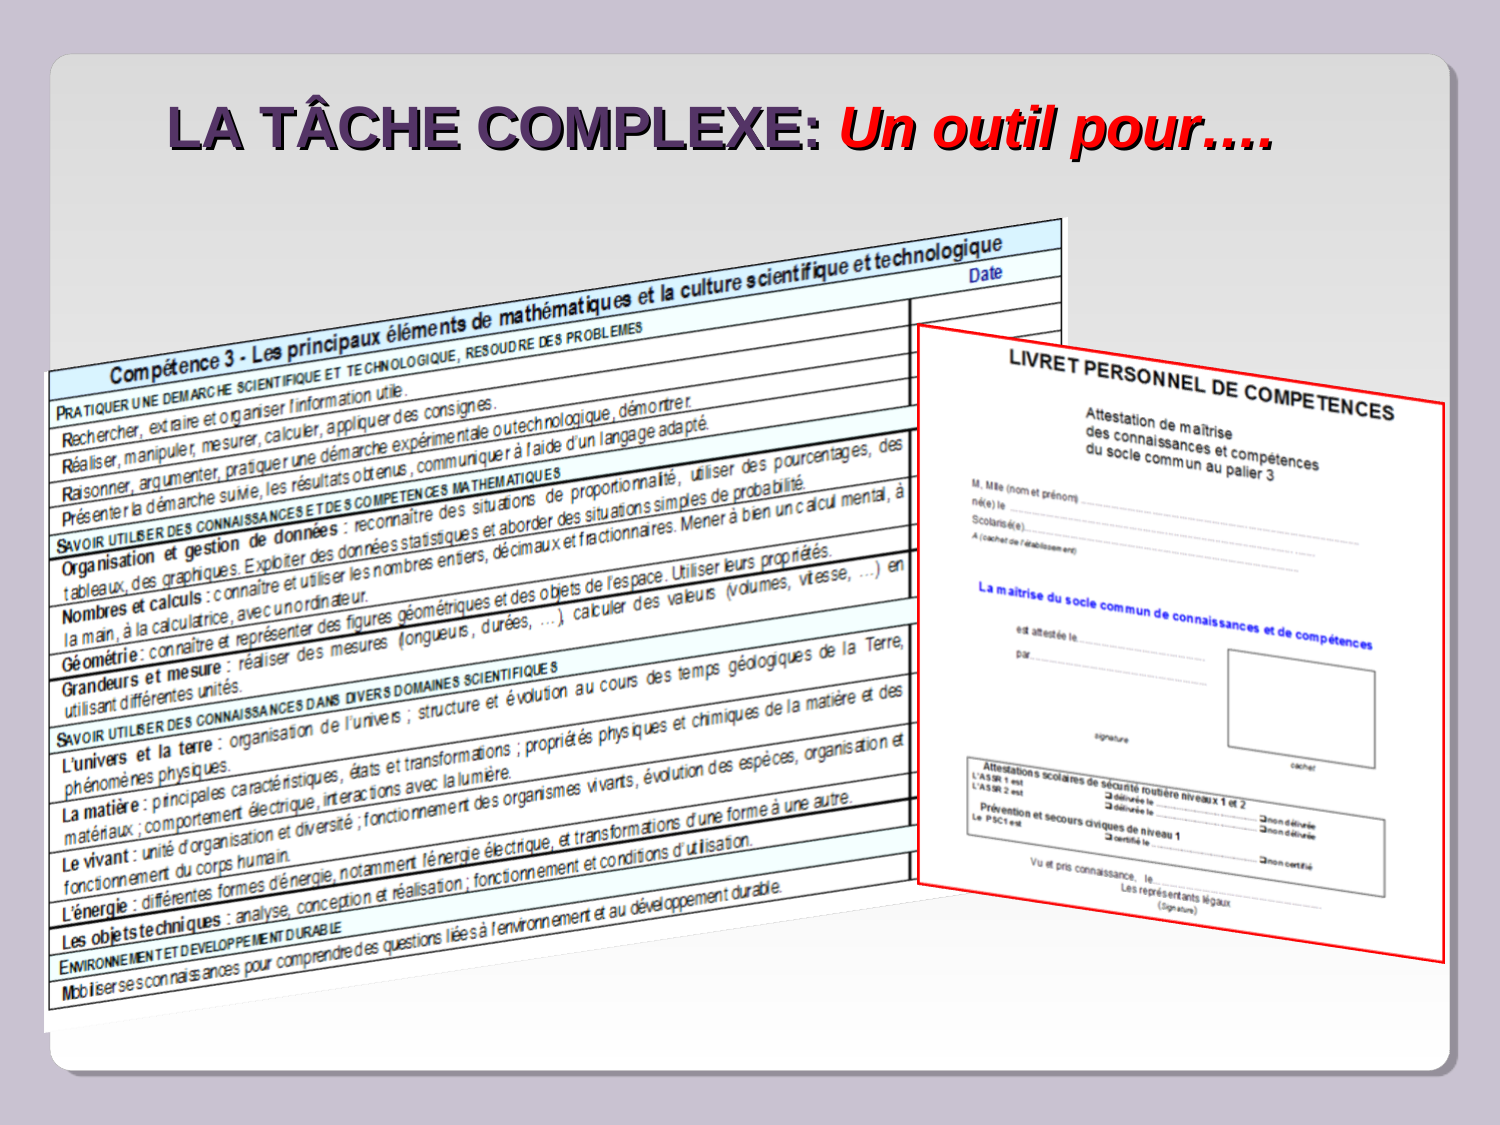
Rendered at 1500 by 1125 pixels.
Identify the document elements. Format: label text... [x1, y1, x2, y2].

picture [42, 215, 1447, 1035]
text_box LA TÂCHE COMPLEXE: Un outil pour…. [70, 81, 1372, 238]
